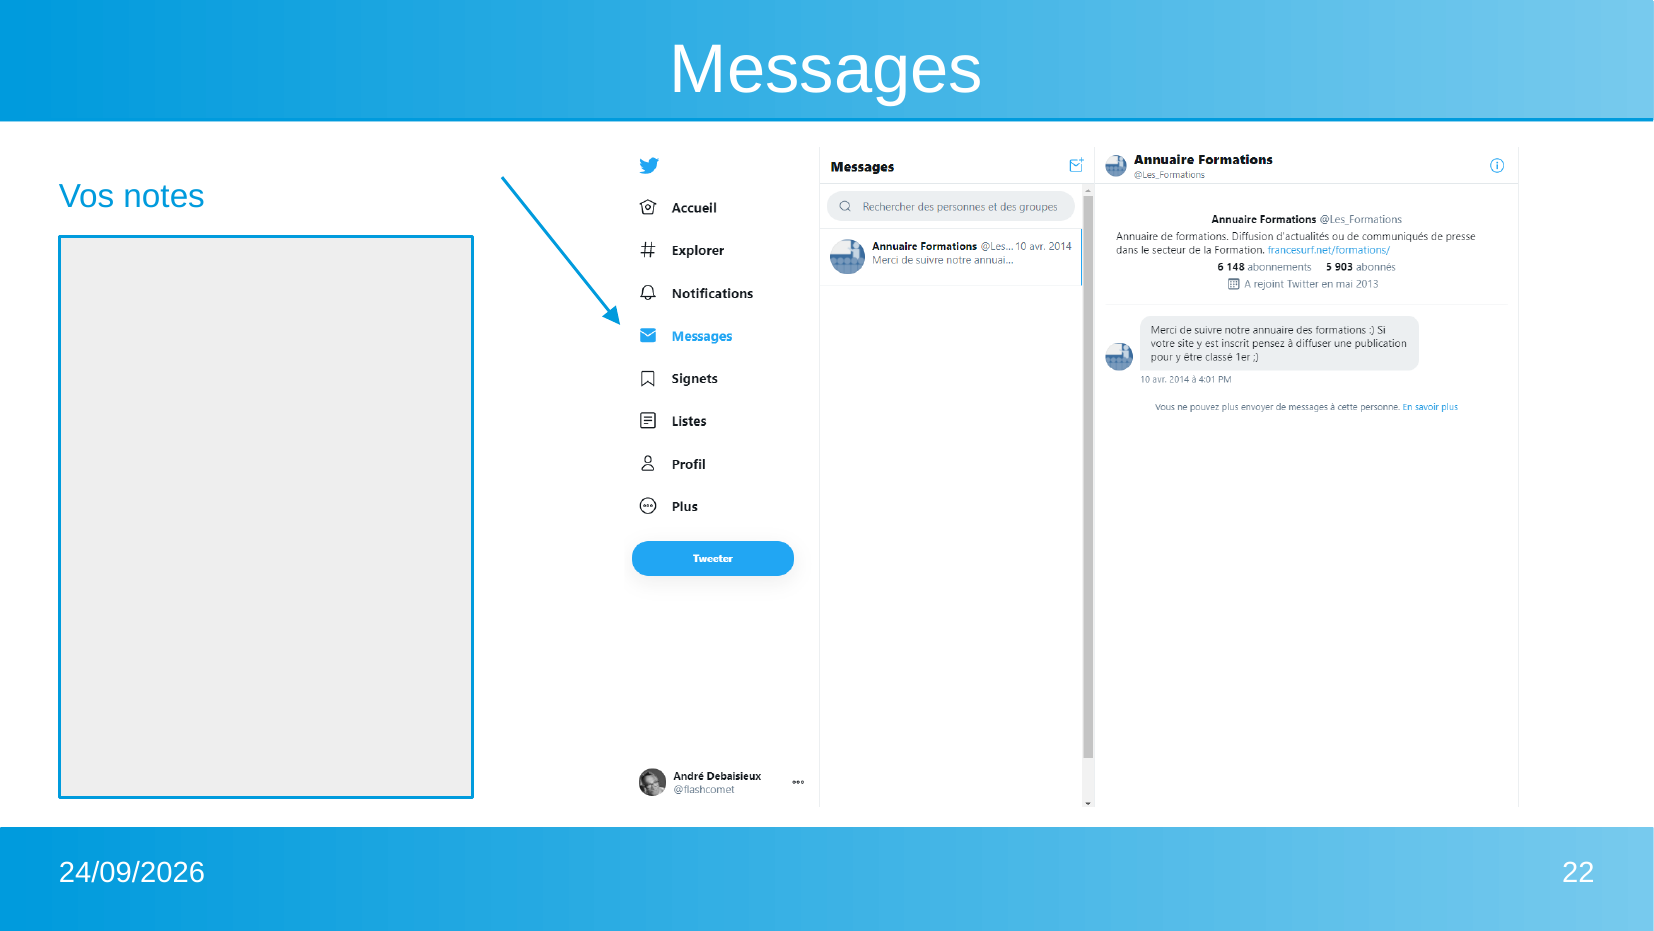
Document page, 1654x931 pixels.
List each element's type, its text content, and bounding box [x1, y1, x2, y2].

picture [620, 147, 1530, 807]
text_box [59, 236, 473, 798]
title Messages [59, 29, 1595, 108]
list Vos notes [59, 177, 443, 236]
